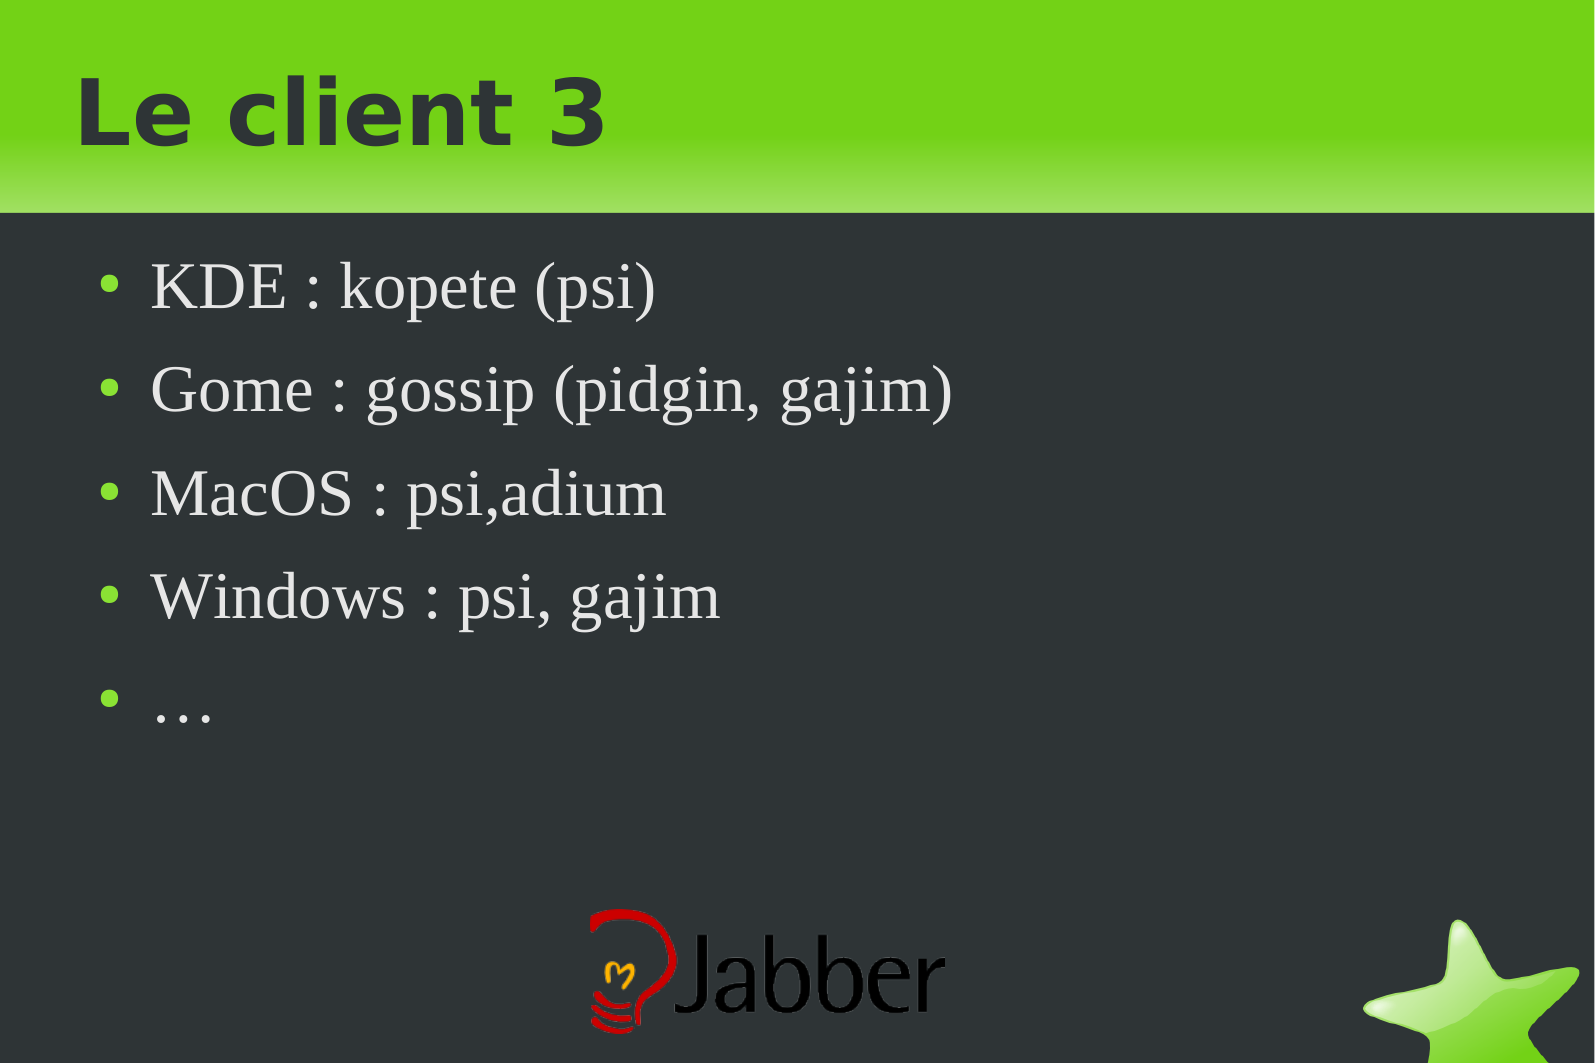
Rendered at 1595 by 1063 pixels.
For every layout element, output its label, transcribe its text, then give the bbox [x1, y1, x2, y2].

picture [0, 0, 1595, 1063]
title Le client 3 [74, 24, 1510, 203]
list KDE : kopete (psi) Gome : gossip (pidgin, gajim) MacOS : psi,adium Windows : psi, gajim … [79, 248, 1515, 951]
